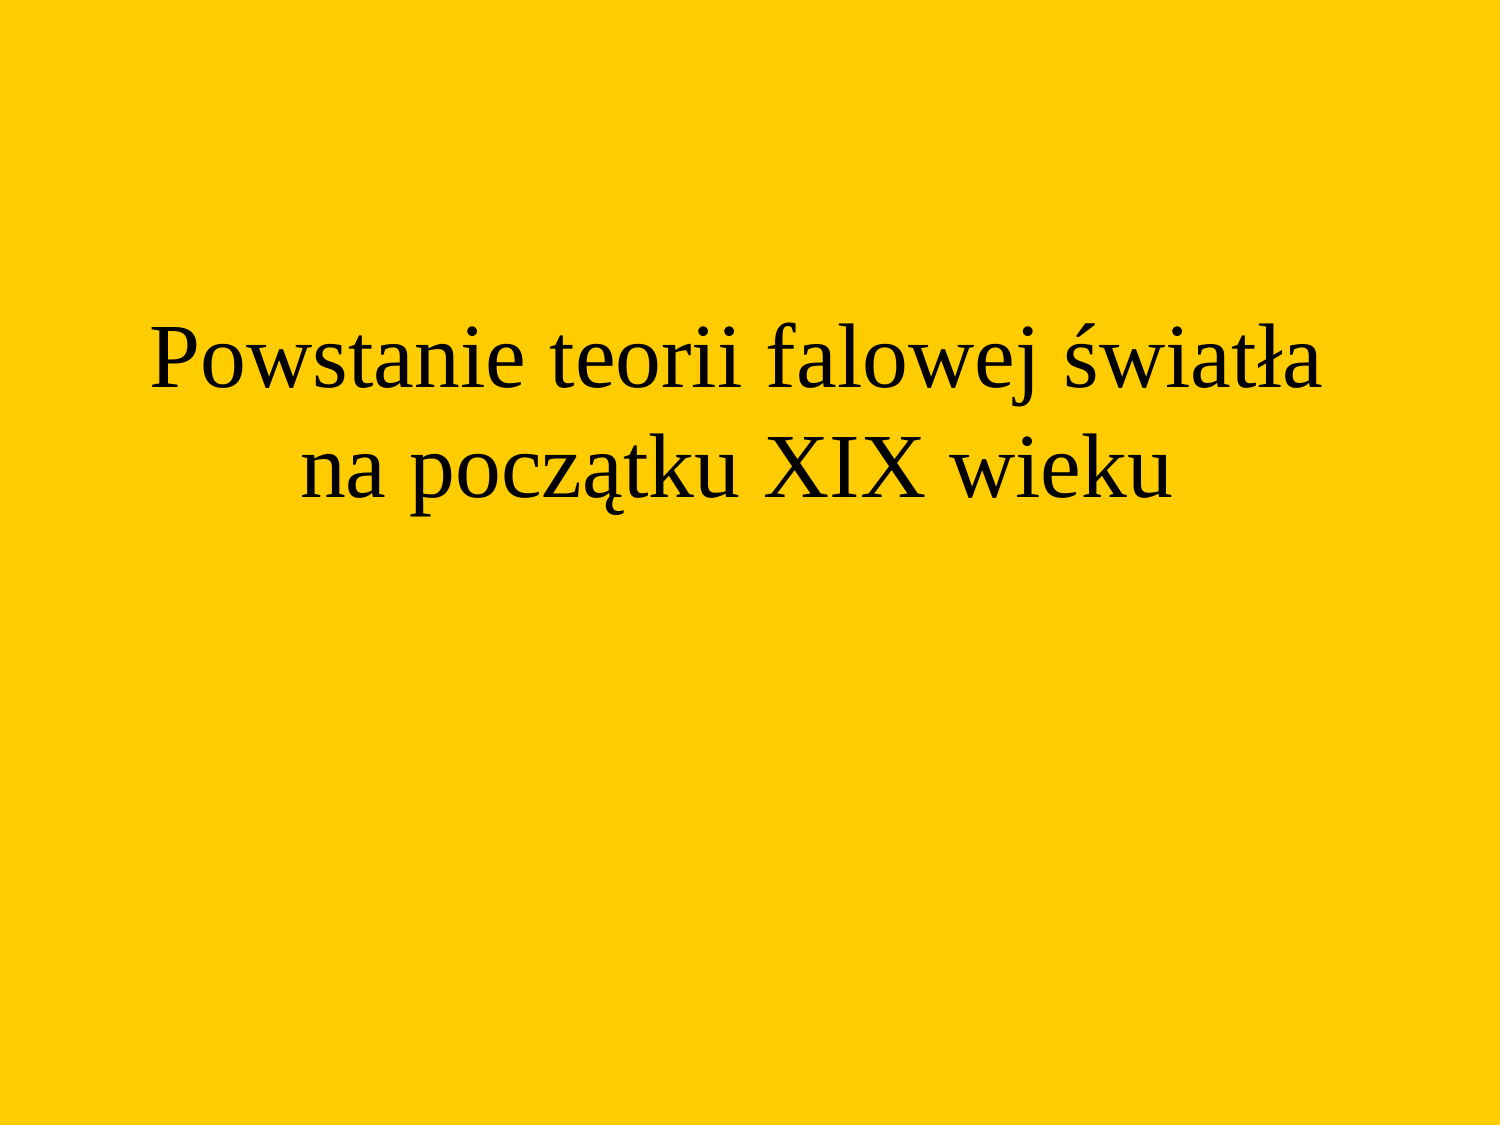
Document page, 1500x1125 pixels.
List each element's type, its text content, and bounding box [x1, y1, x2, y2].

title Powstanie teorii falowej światła na początku XIX wieku [99, 288, 1375, 524]
